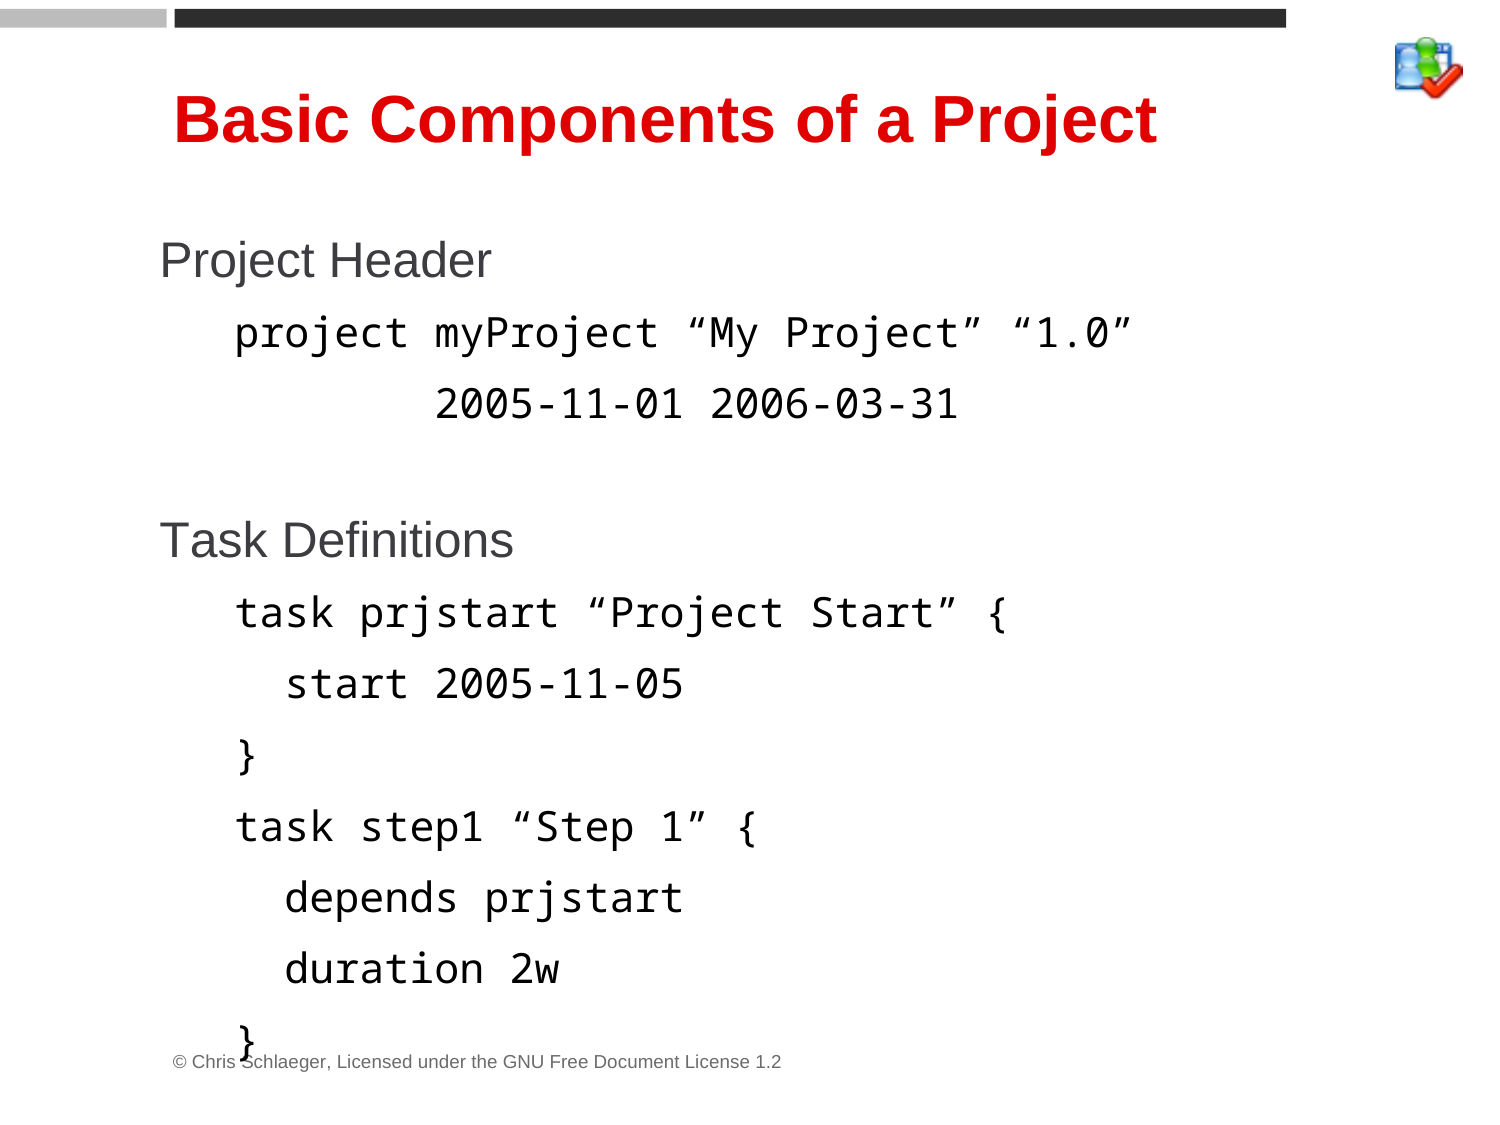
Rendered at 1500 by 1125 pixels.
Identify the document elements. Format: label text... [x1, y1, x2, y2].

picture [1395, 37, 1463, 105]
title Basic Components of a Project [173, 41, 1395, 205]
list Project Header project myProject “My Project” “1.0” 2005-11-01 2006-03-31 Task Definitions task prjstart “Project Start” { start 2005-11-05 } task step1 “Step 1” { depends prjstart duration 2w } [159, 234, 1395, 1005]
